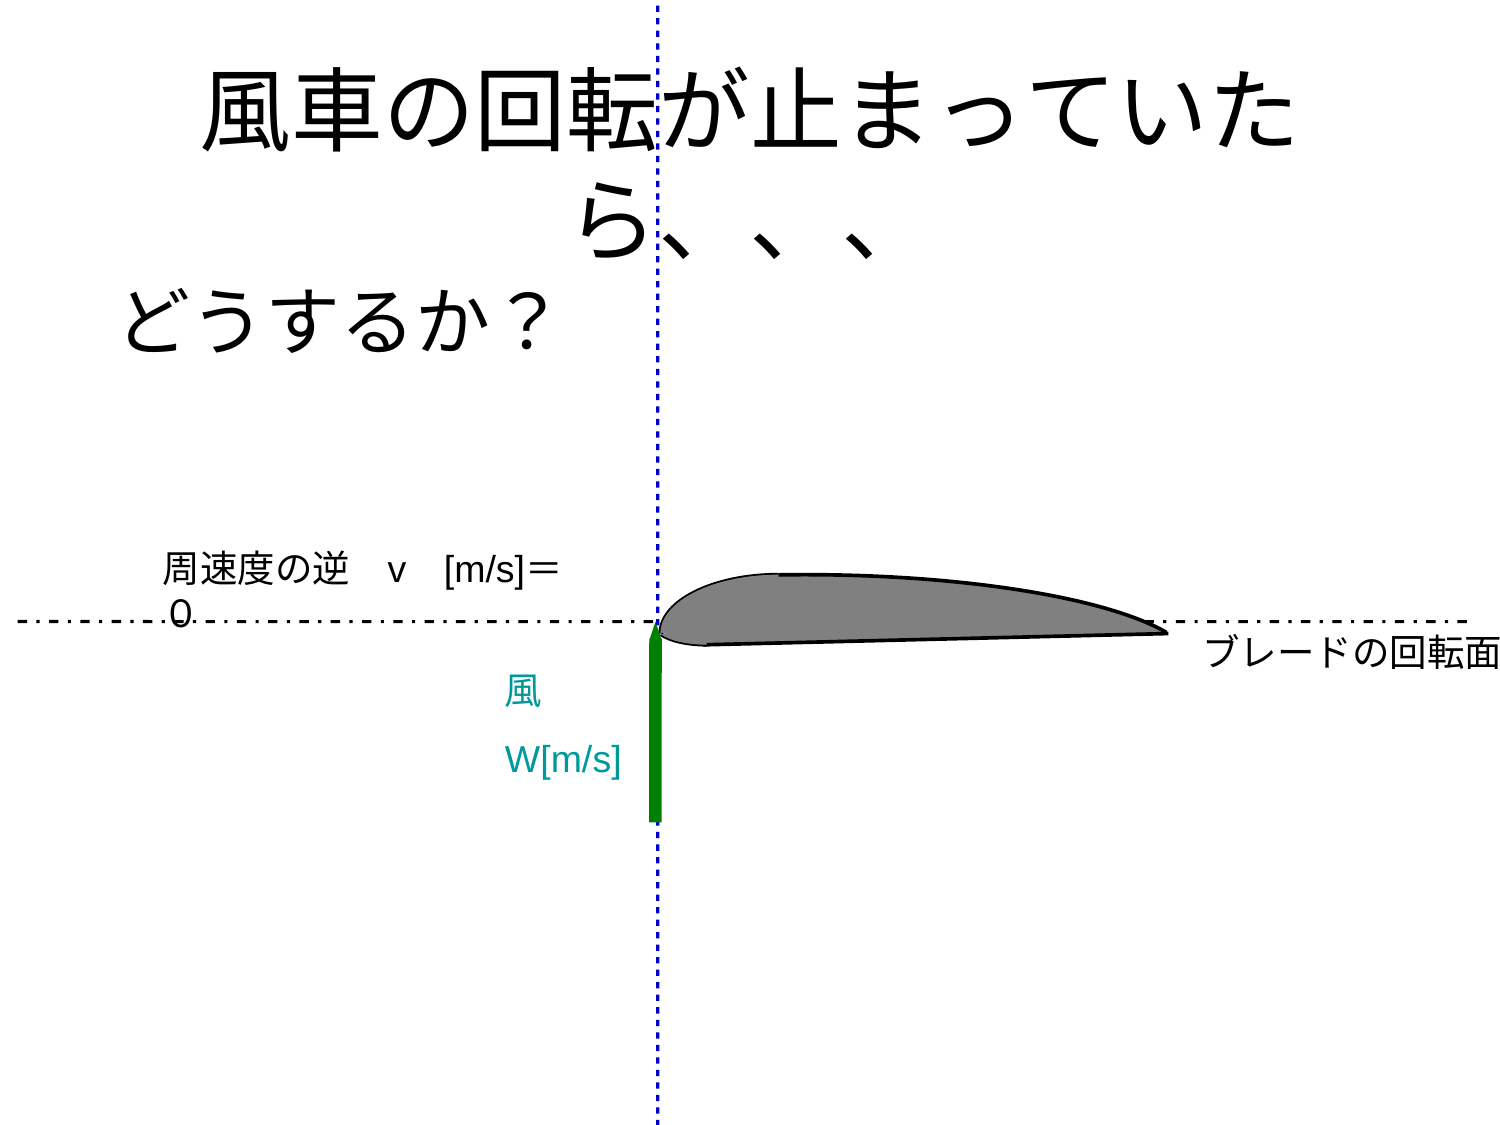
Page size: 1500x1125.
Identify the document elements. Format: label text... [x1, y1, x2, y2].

text_box 風 W[m/s] [490, 659, 649, 788]
text_box [660, 574, 1158, 645]
text_box ブレードの回転面 [1187, 621, 1500, 682]
text_box どうするか？ [100, 267, 774, 373]
text_box 周速度の逆 v [m/s]＝０ [147, 537, 609, 598]
title 風車の回転が止まっていたら、、、 [75, 45, 1426, 233]
